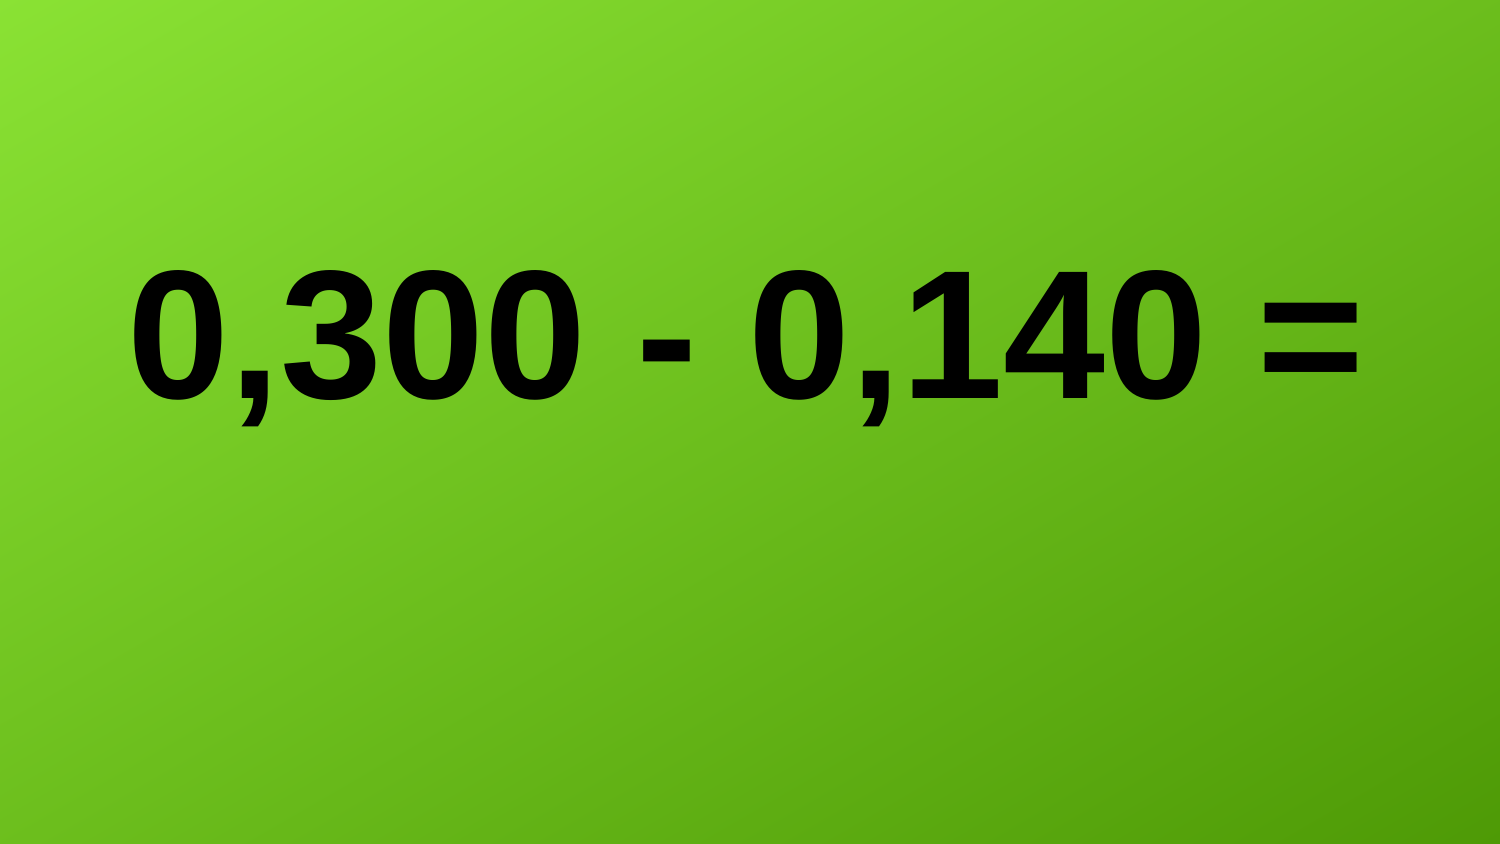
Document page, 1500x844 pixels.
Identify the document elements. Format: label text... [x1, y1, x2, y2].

title 0,300 - 0,140 = [112, 259, 1388, 450]
